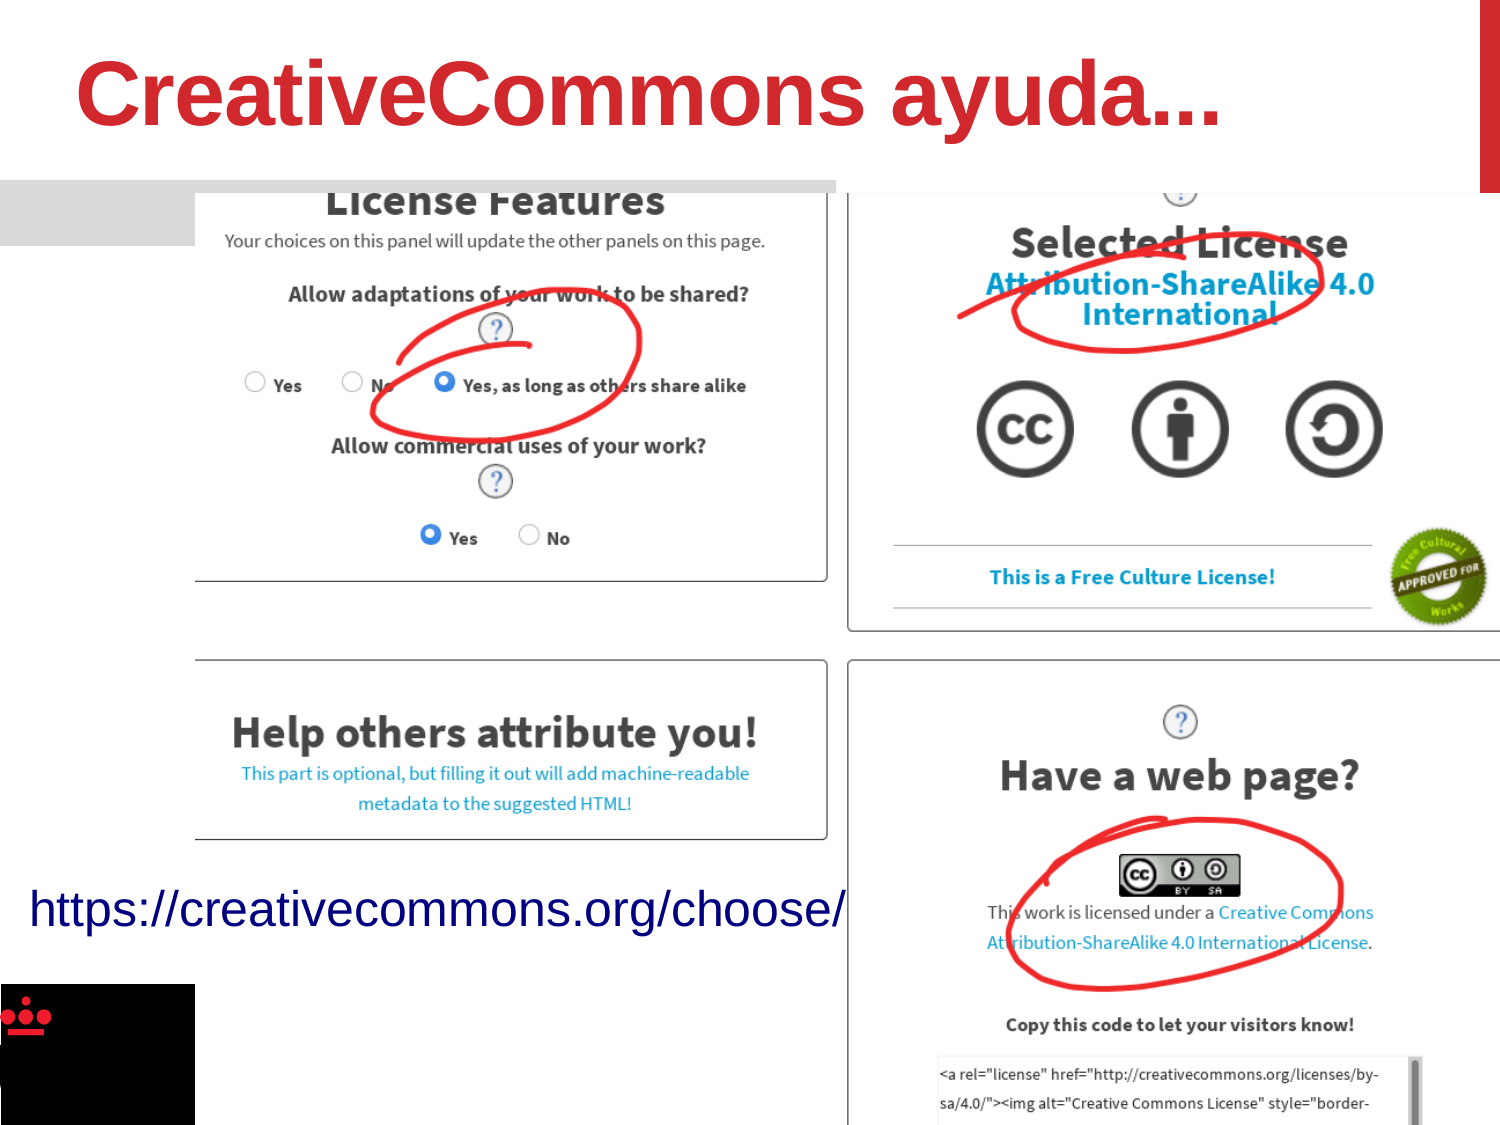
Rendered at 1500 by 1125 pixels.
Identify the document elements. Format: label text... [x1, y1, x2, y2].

title CreativeCommons ayuda... [75, 15, 1425, 172]
text_box https://creativecommons.org/choose/ [14, 873, 862, 945]
picture [195, 193, 1500, 1125]
